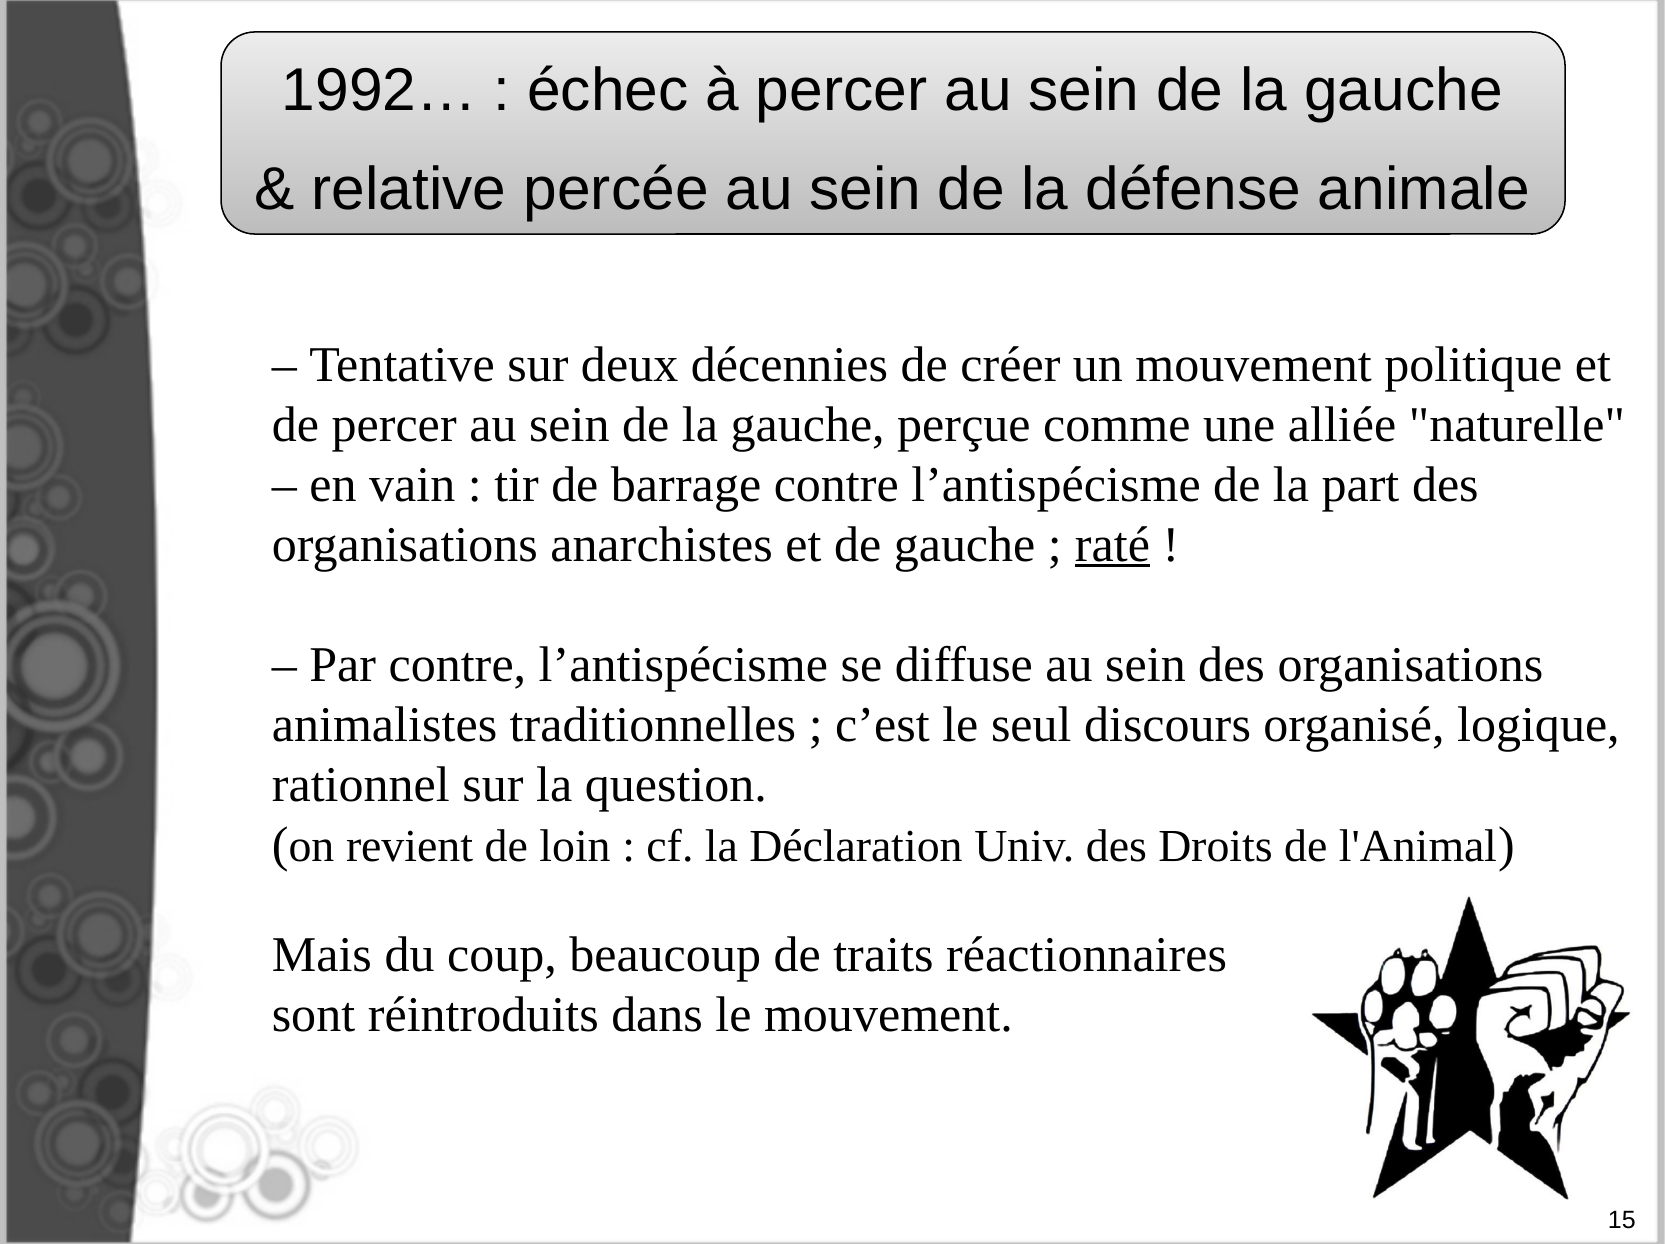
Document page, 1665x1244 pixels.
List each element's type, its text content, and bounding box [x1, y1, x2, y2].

picture [3, 0, 1662, 1244]
text_box 1992… : échec à percer au sein de la gauche & relative percée au sein de la défense animale [230, 41, 1556, 230]
text_box [221, 42, 230, 224]
text_box – Tentative sur deux décennies de créer un mouvement politique et de percer au sein de la gauche, perçue comme une alliée "naturelle" – en vain : tir de barrage contre l’antispécisme de la part des organisations anarchistes et de gauche ; raté ! – Par contre, l’antispécisme se diffuse au sein des organisations animalistes traditionnelles ; c’est le seul discours organisé, logique, rationnel sur la question. (on revient de loin : cf. la Déclaration Univ. des Droits de l'Animal) Mais du coup, beaucoup de traits réactionnaires sont réintroduits dans le mouvement. [263, 322, 1651, 1050]
text_box [1556, 42, 1566, 224]
text_box 15 [1297, 1194, 1645, 1244]
text_box [231, 31, 1555, 41]
text_box [238, 230, 1548, 235]
